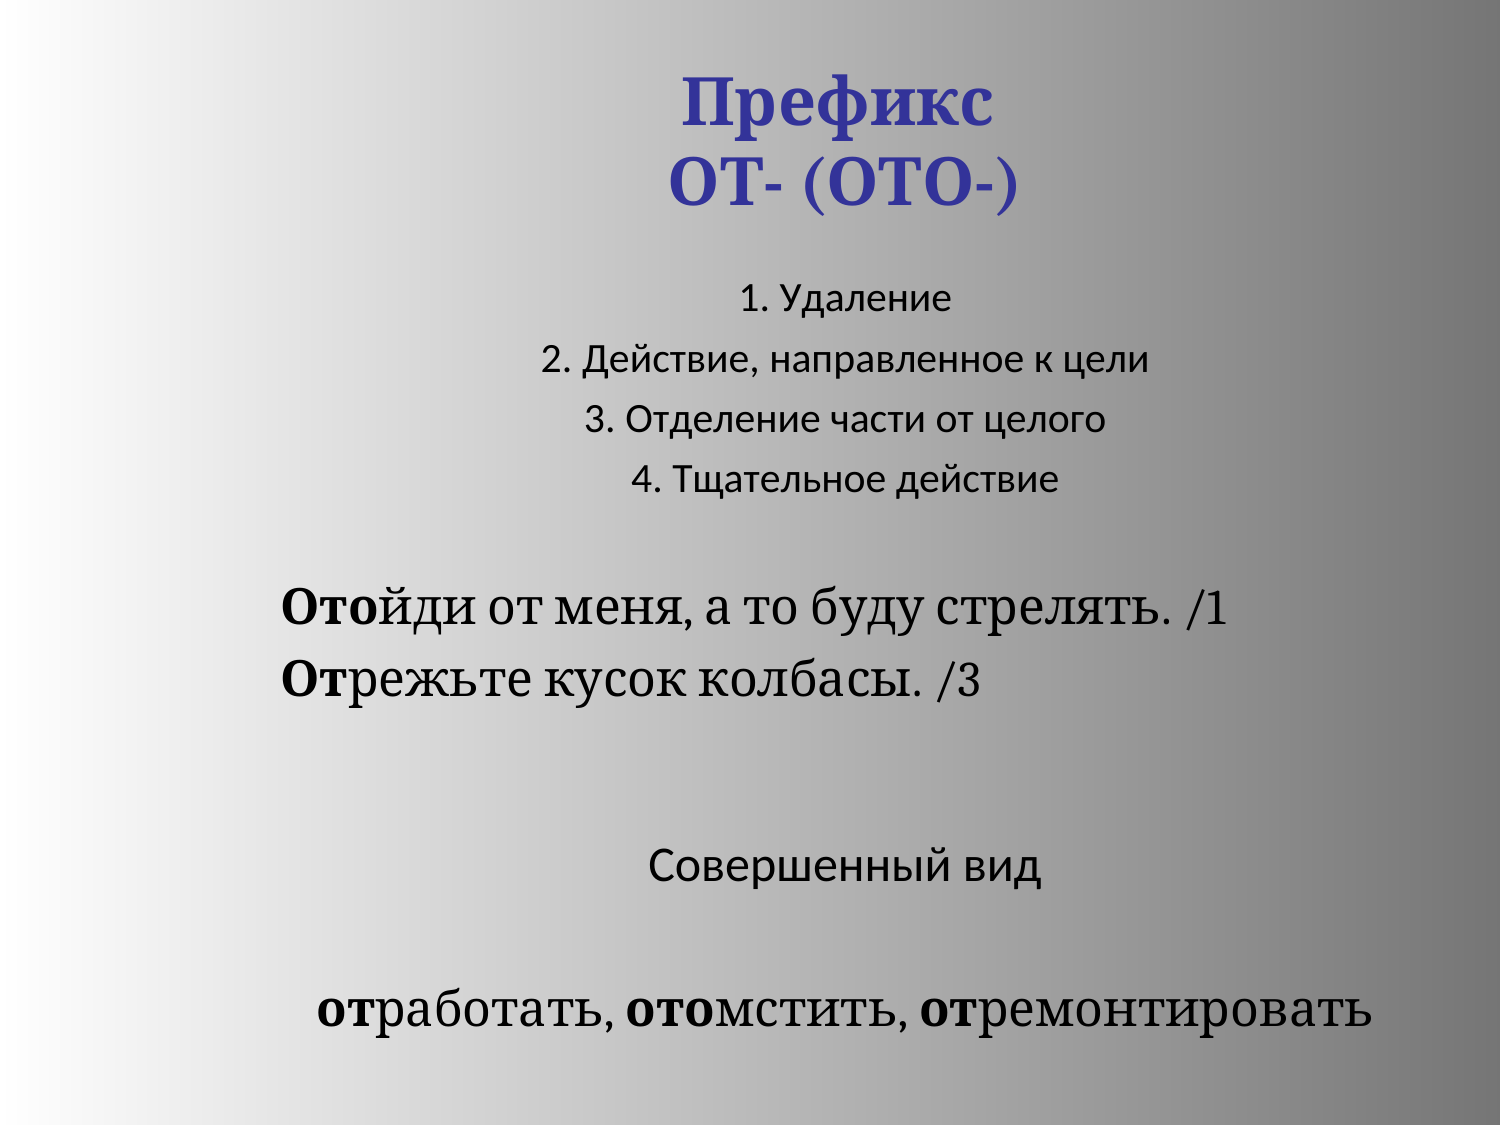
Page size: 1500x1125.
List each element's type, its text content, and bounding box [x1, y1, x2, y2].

title Префикс ОТ- (ОТО-) [265, 45, 1426, 233]
text_box Совершенный вид отработать, отомстить, отремонтировать [265, 751, 1426, 1052]
list 1. Удаление 2. Действие, направленное к цели 3. Отделение части от целого 4. Тщательное действие Отойди от меня, а то буду стрелять. /1 Отрежьте кусок колбасы. /3 [265, 262, 1426, 717]
